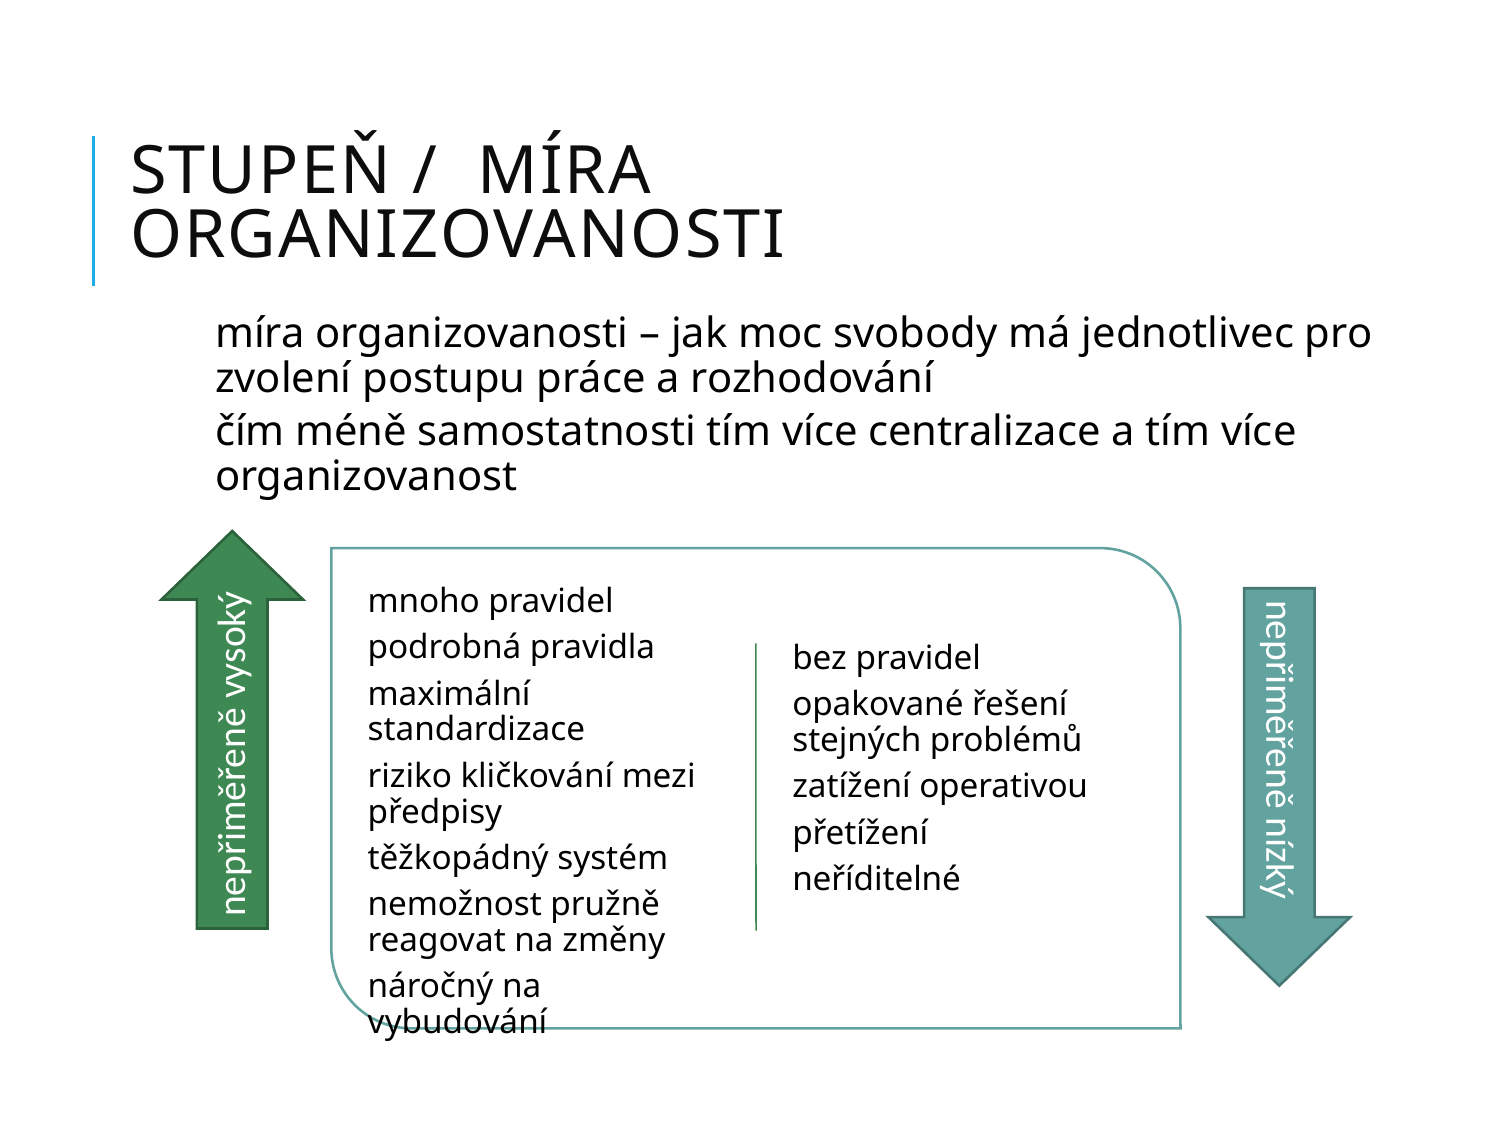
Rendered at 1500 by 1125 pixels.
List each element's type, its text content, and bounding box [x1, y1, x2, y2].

text_box nepřiměřeně vysoký [161, 531, 304, 929]
text_box [381, 1016, 388, 1025]
list míra organizovanosti – jak moc svobody má jednotlivec pro zvolení postupu práce a rozhodování čím méně samostatnosti tím více centralizace a tím více organizovanost [57, 303, 1408, 510]
text_box [524, 1017, 533, 1029]
text_box [504, 1024, 512, 1029]
text_box [331, 548, 1181, 1029]
title Stupeň / míra organizovanosti [115, 112, 1312, 300]
text_box [467, 1017, 477, 1029]
text_box mnoho pravidel podrobná pravidla maximální standardizace riziko kličkování mezi předpisy těžkopádný systém nemožnost pružně reagovat na změny náročný na vybudování [359, 575, 728, 885]
text_box nepřiměřeně nízký [1208, 588, 1351, 986]
text_box [407, 1017, 417, 1029]
text_box bez pravidel opakované řešení stejných problémů zatížení operativou přetížení neříditelné [784, 632, 1153, 942]
text_box [447, 1017, 457, 1029]
